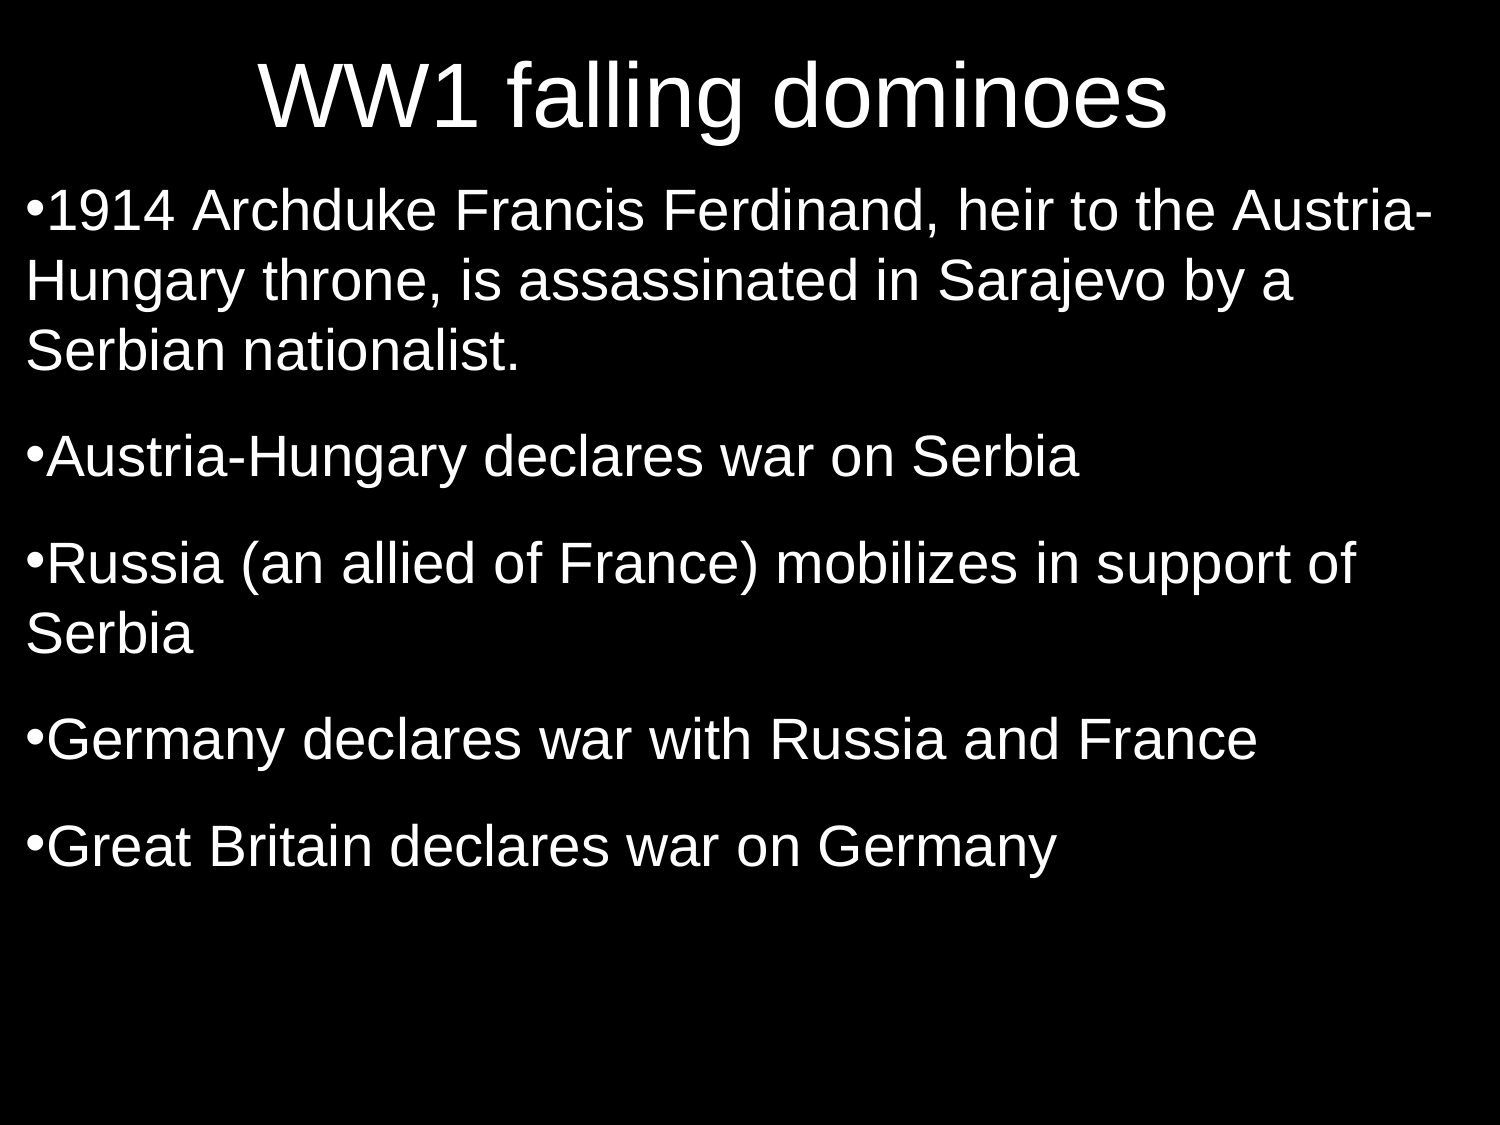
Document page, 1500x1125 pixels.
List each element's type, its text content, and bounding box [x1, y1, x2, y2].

text_box WW1 falling dominoes [57, 28, 1371, 154]
text_box 1914 Archduke Francis Ferdinand, heir to the Austria-Hungary throne, is assassinated in Sarajevo by a Serbian nationalist. Austria-Hungary declares war on Serbia Russia (an allied of France) mobilizes in support of Serbia Germany declares war with Russia and France Great Britain declares war on Germany [10, 164, 1474, 886]
